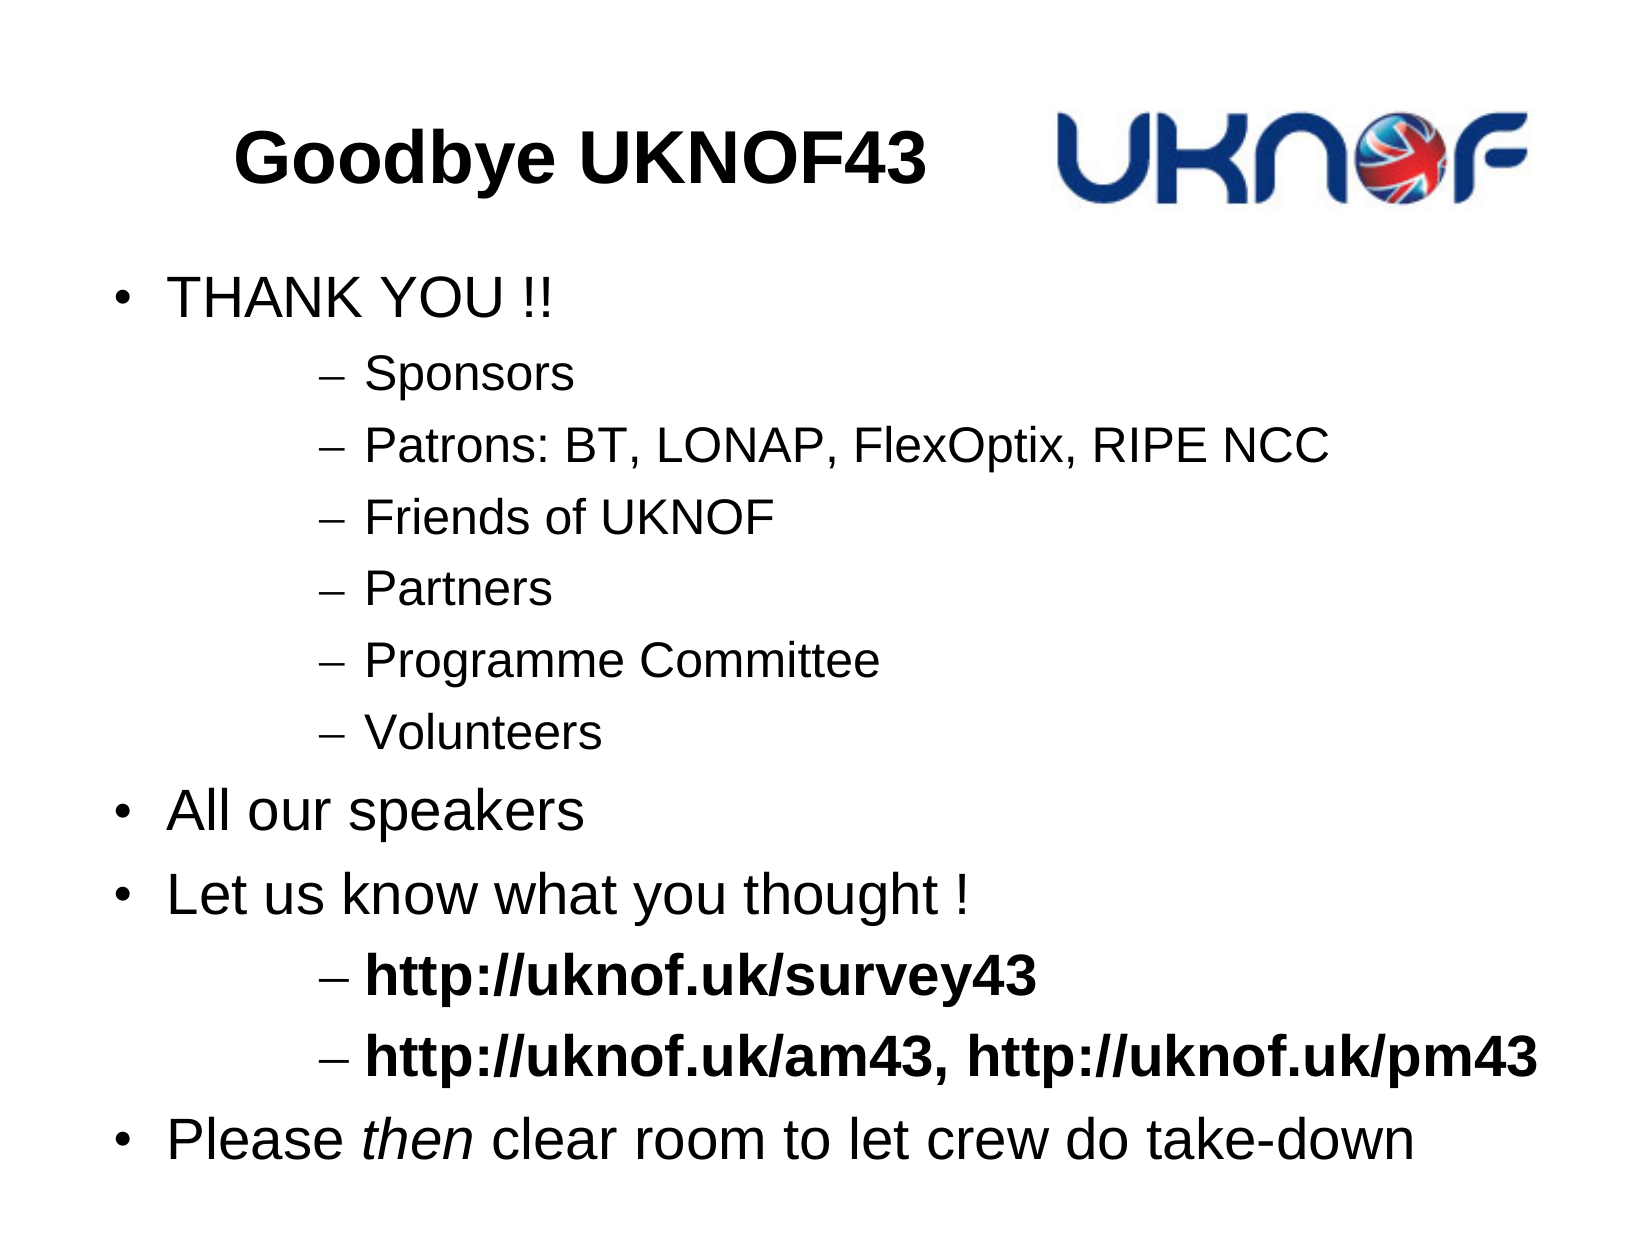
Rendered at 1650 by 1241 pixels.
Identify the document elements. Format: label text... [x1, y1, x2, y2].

title Goodbye UKNOF43 [123, 37, 1013, 264]
list THANK YOU !! Sponsors Patrons: BT, LONAP, FlexOptix, RIPE NCC Friends of UKNOF Partners Programme Committee Volunteers All our speakers Let us know what you thought ! http://uknof.uk/survey43 http://uknof.uk/am43, http://uknof.uk/pm43 Please then clear room to let crew do take-down [112, 264, 1576, 1184]
picture [1050, 93, 1536, 225]
